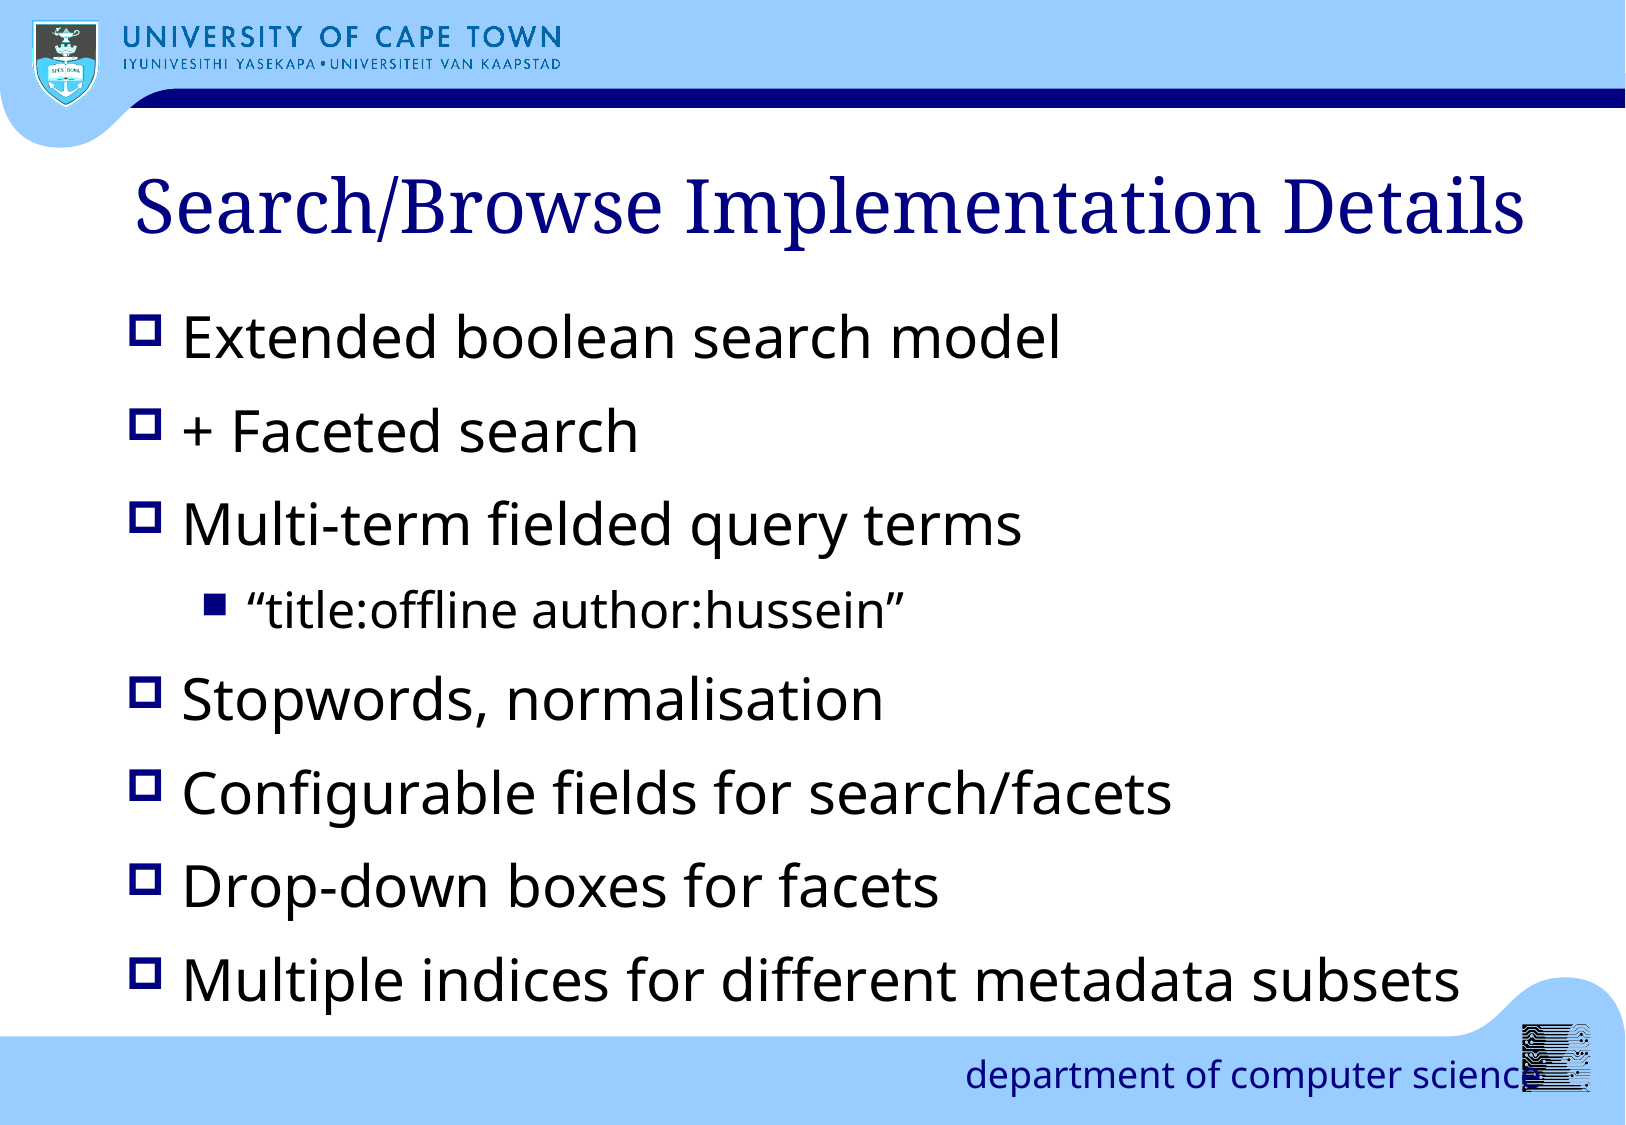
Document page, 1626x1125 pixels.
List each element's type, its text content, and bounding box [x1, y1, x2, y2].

list Extended boolean search model + Faceted search Multi-term fielded query terms “title:offline author:hussein” Stopwords, normalisation Configurable fields for search/facets Drop-down boxes for facets Multiple indices for different metadata subsets [125, 296, 1570, 952]
picture [1522, 1024, 1591, 1092]
picture [1526, 1070, 1536, 1076]
title Search/Browse Implementation Details [134, 140, 1571, 268]
picture [120, 23, 563, 71]
